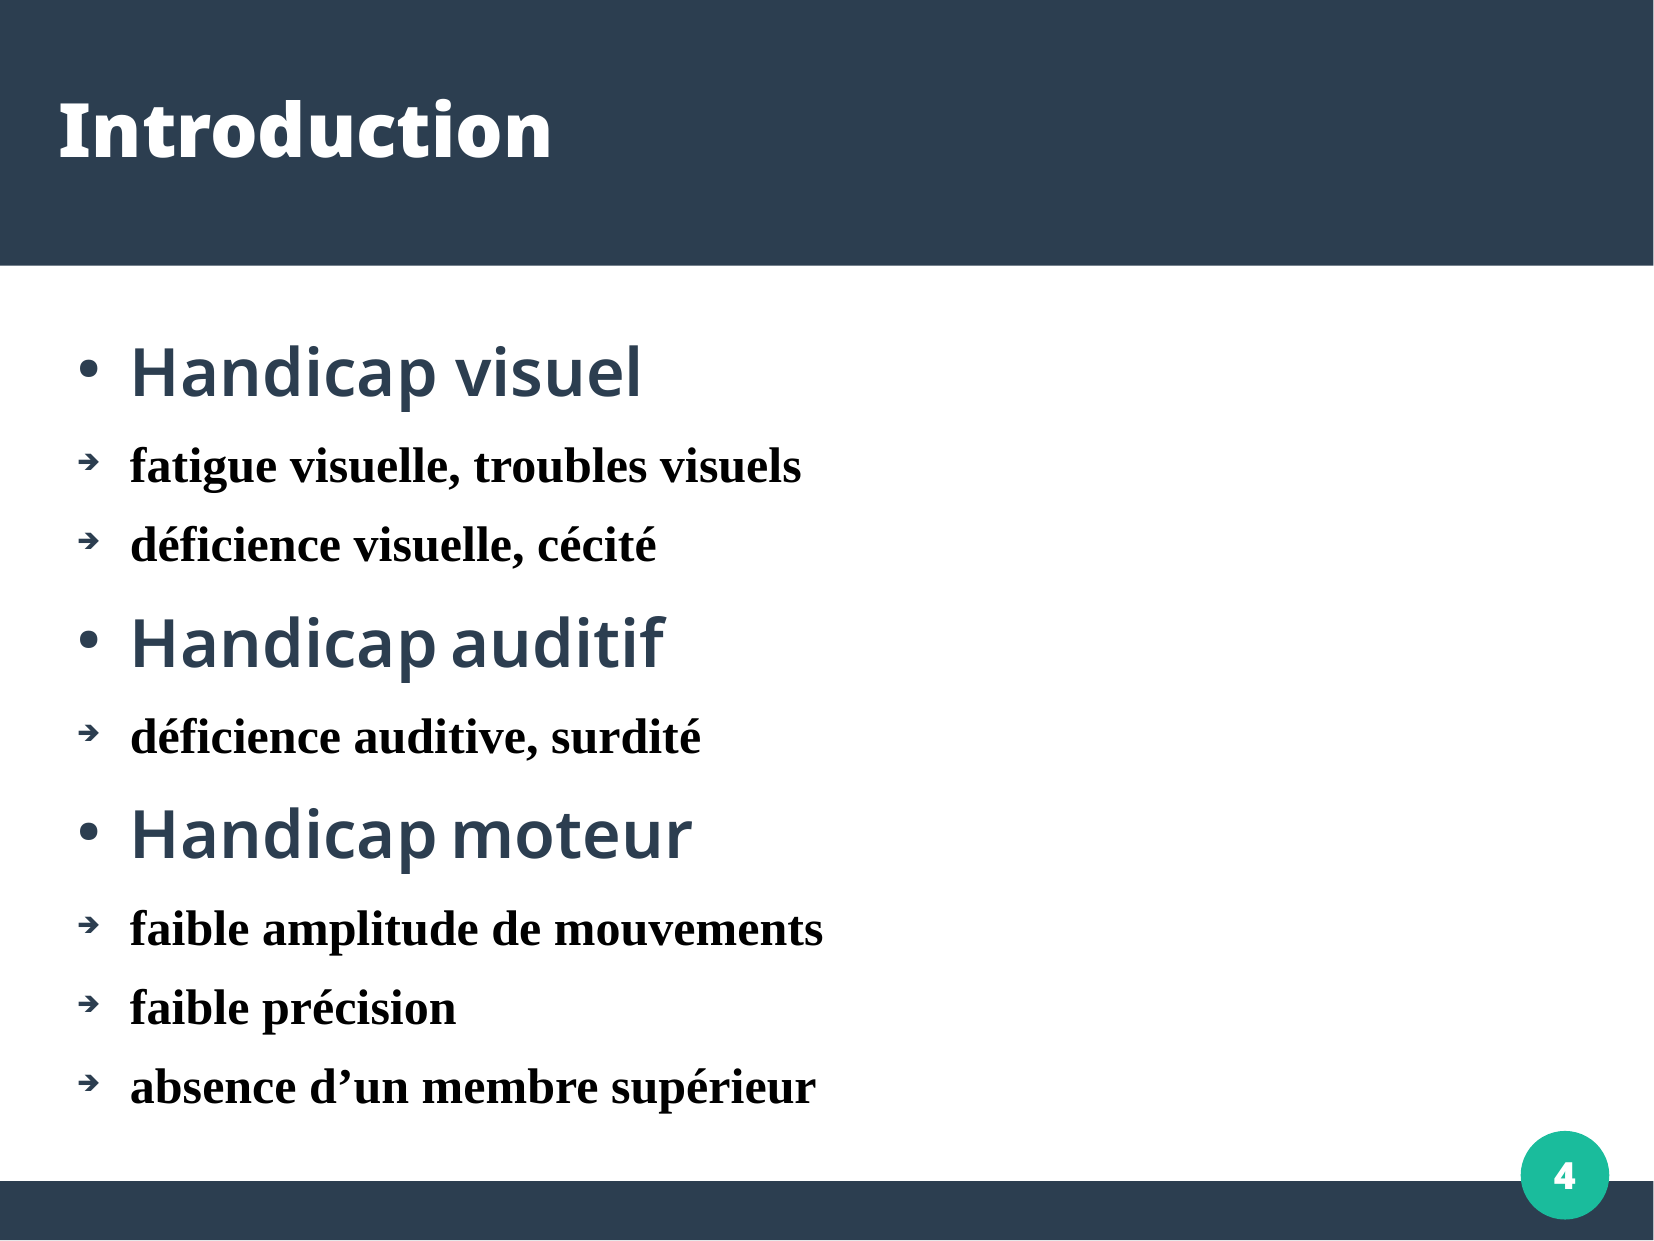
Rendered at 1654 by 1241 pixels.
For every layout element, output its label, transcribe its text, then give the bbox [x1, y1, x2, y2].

title Introduction [59, 49, 1595, 207]
list Handicap visuel fatigue visuelle, troubles visuels déficience visuelle, cécité Handicap auditif déficience auditive, surdité Handicap moteur faible amplitude de mouvements faible précision absence d’un membre supérieur [59, 324, 1595, 1152]
